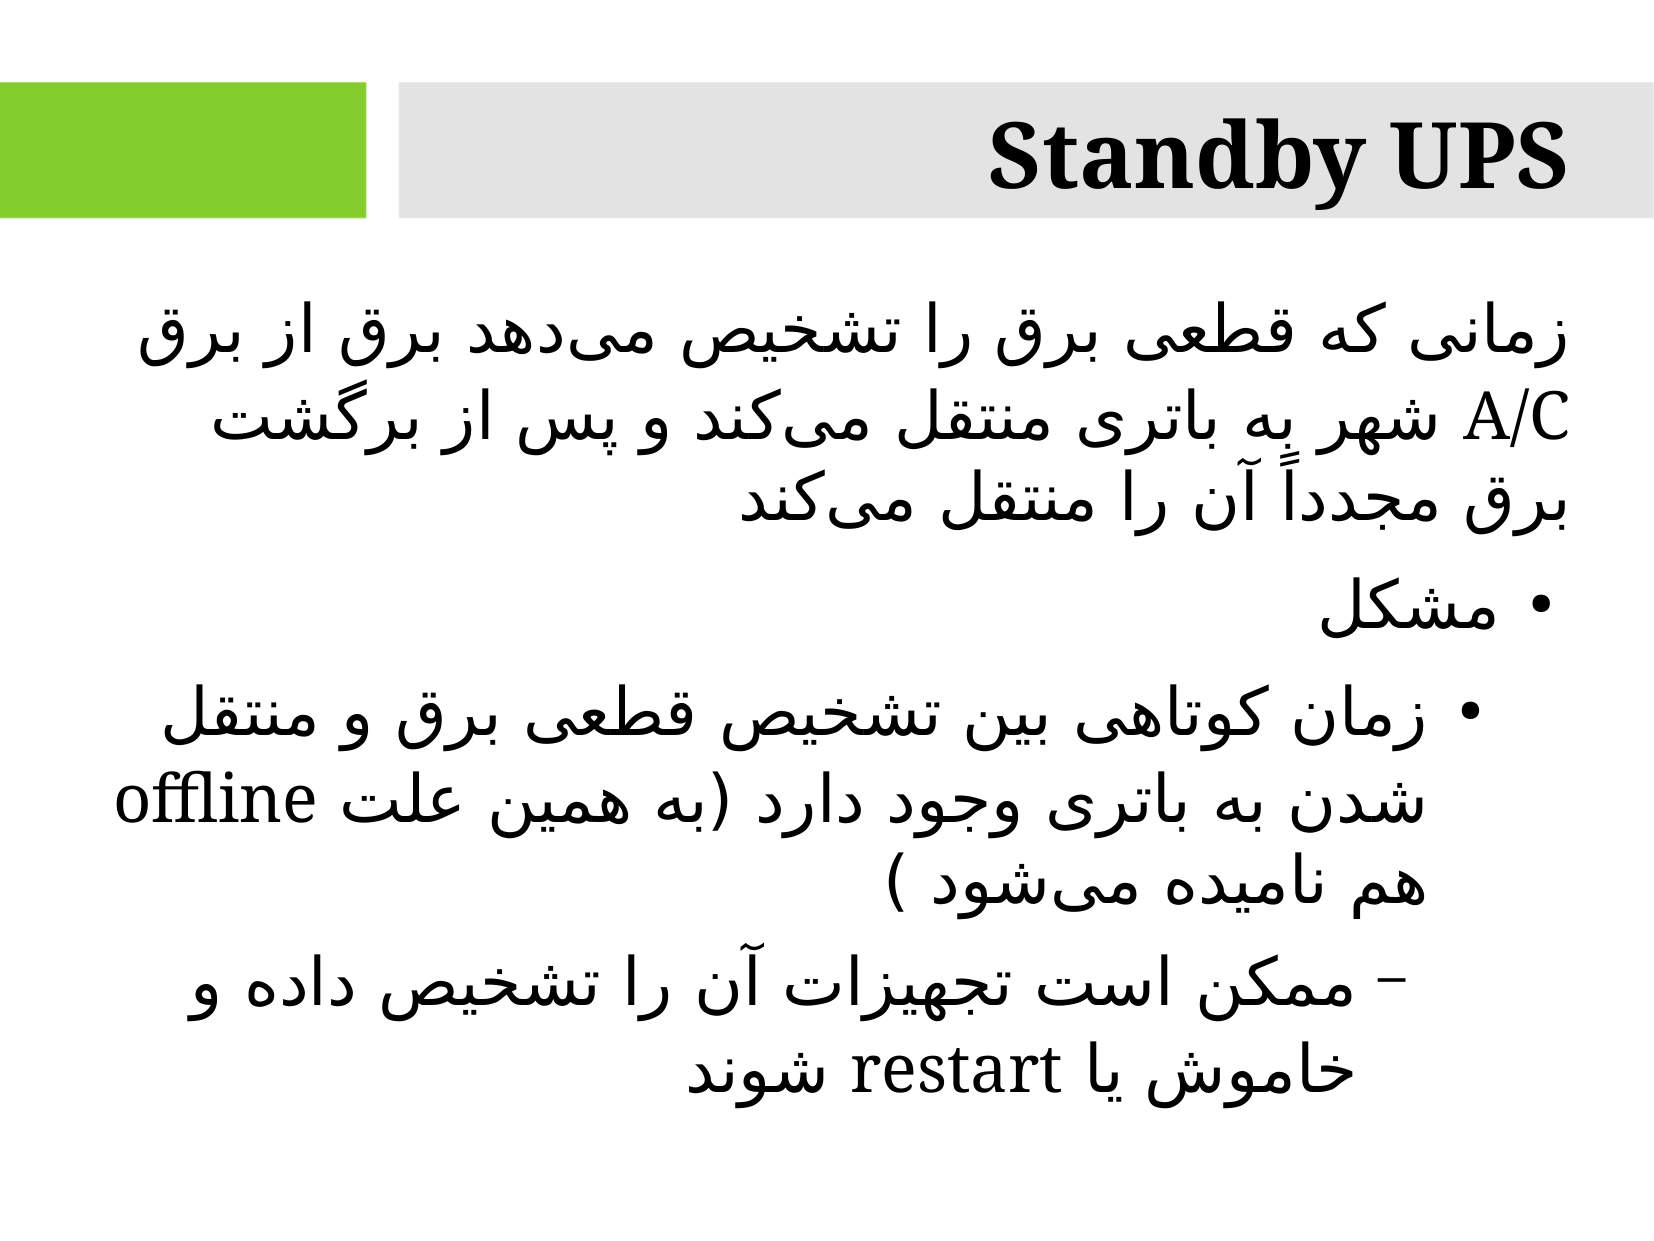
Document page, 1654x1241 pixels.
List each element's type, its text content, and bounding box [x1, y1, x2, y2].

picture [0, 0, 1654, 1241]
title Standby UPS [82, 49, 1571, 257]
list زمانی که قطعی برق را تشخیص می‌دهد برق از برق A/C شهر به باتری منتقل می‌کند و پس از برگشت برق مجدداً آن را منتقل می‌کند مشکل زمان کوتاهی بین تشخیص قطعی برق و منتقل شدن به باتری وجود دارد (به همین علت offline هم نامیده می‌شود ) ممکن است تجهیزات آن را تشخیص داده و خاموش یا restart شوند [82, 290, 1571, 1182]
